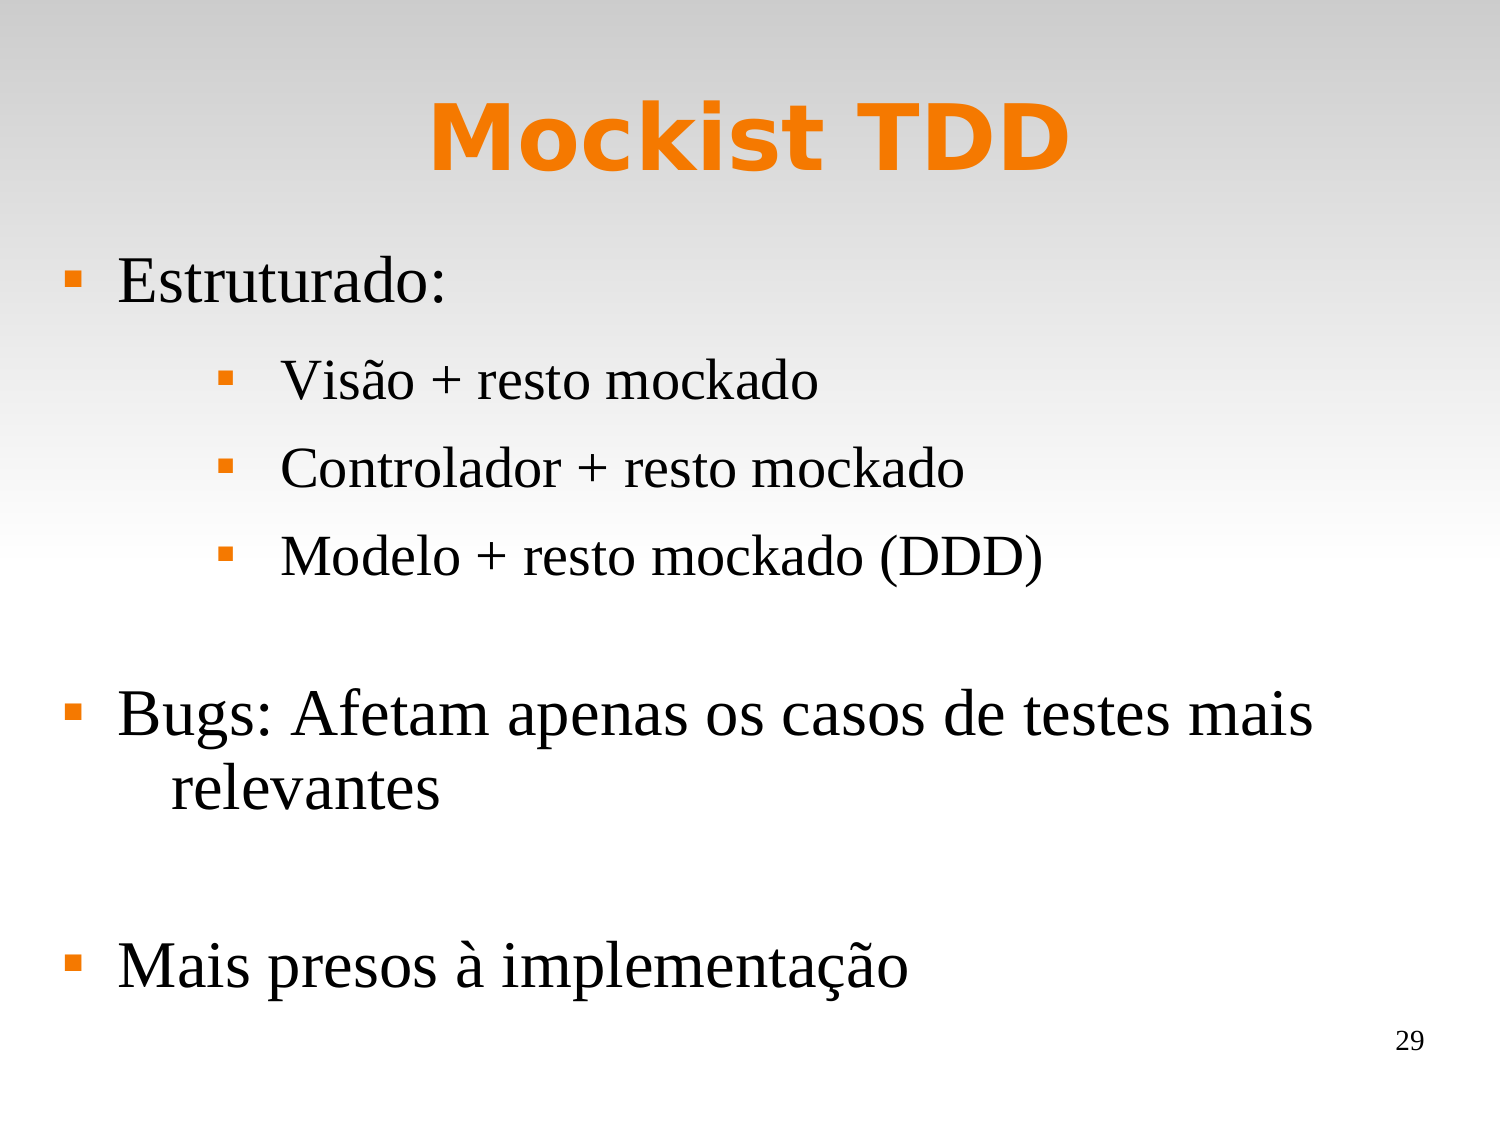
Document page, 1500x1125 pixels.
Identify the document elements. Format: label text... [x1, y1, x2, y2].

title Mockist TDD [75, 44, 1425, 233]
list Estruturado: Visão + resto mockado Controlador + resto mockado Modelo + resto mockado (DDD) Bugs: Afetam apenas os casos de testes mais relevantes Mais presos à implementação [29, 243, 1468, 1087]
